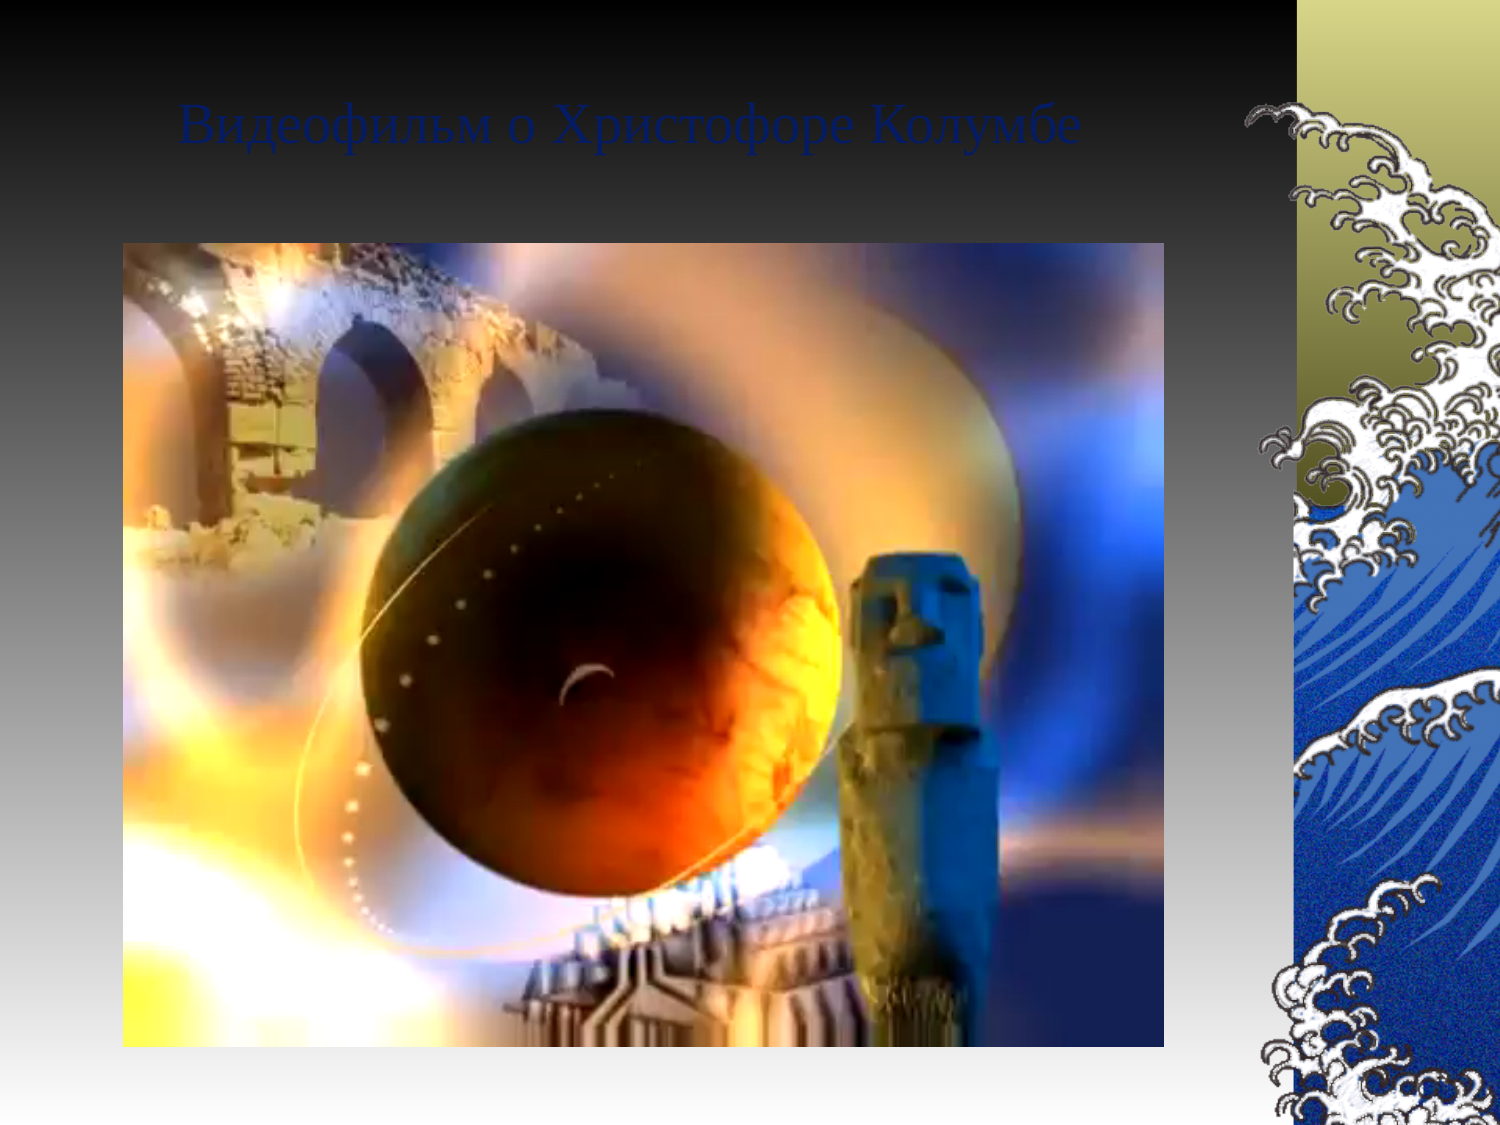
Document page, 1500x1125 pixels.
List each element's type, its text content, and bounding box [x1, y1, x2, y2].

title Видеофильм о Христофоре Колумбе [37, 78, 1223, 185]
picture [1217, 76, 1500, 1125]
picture [123, 243, 1164, 1047]
